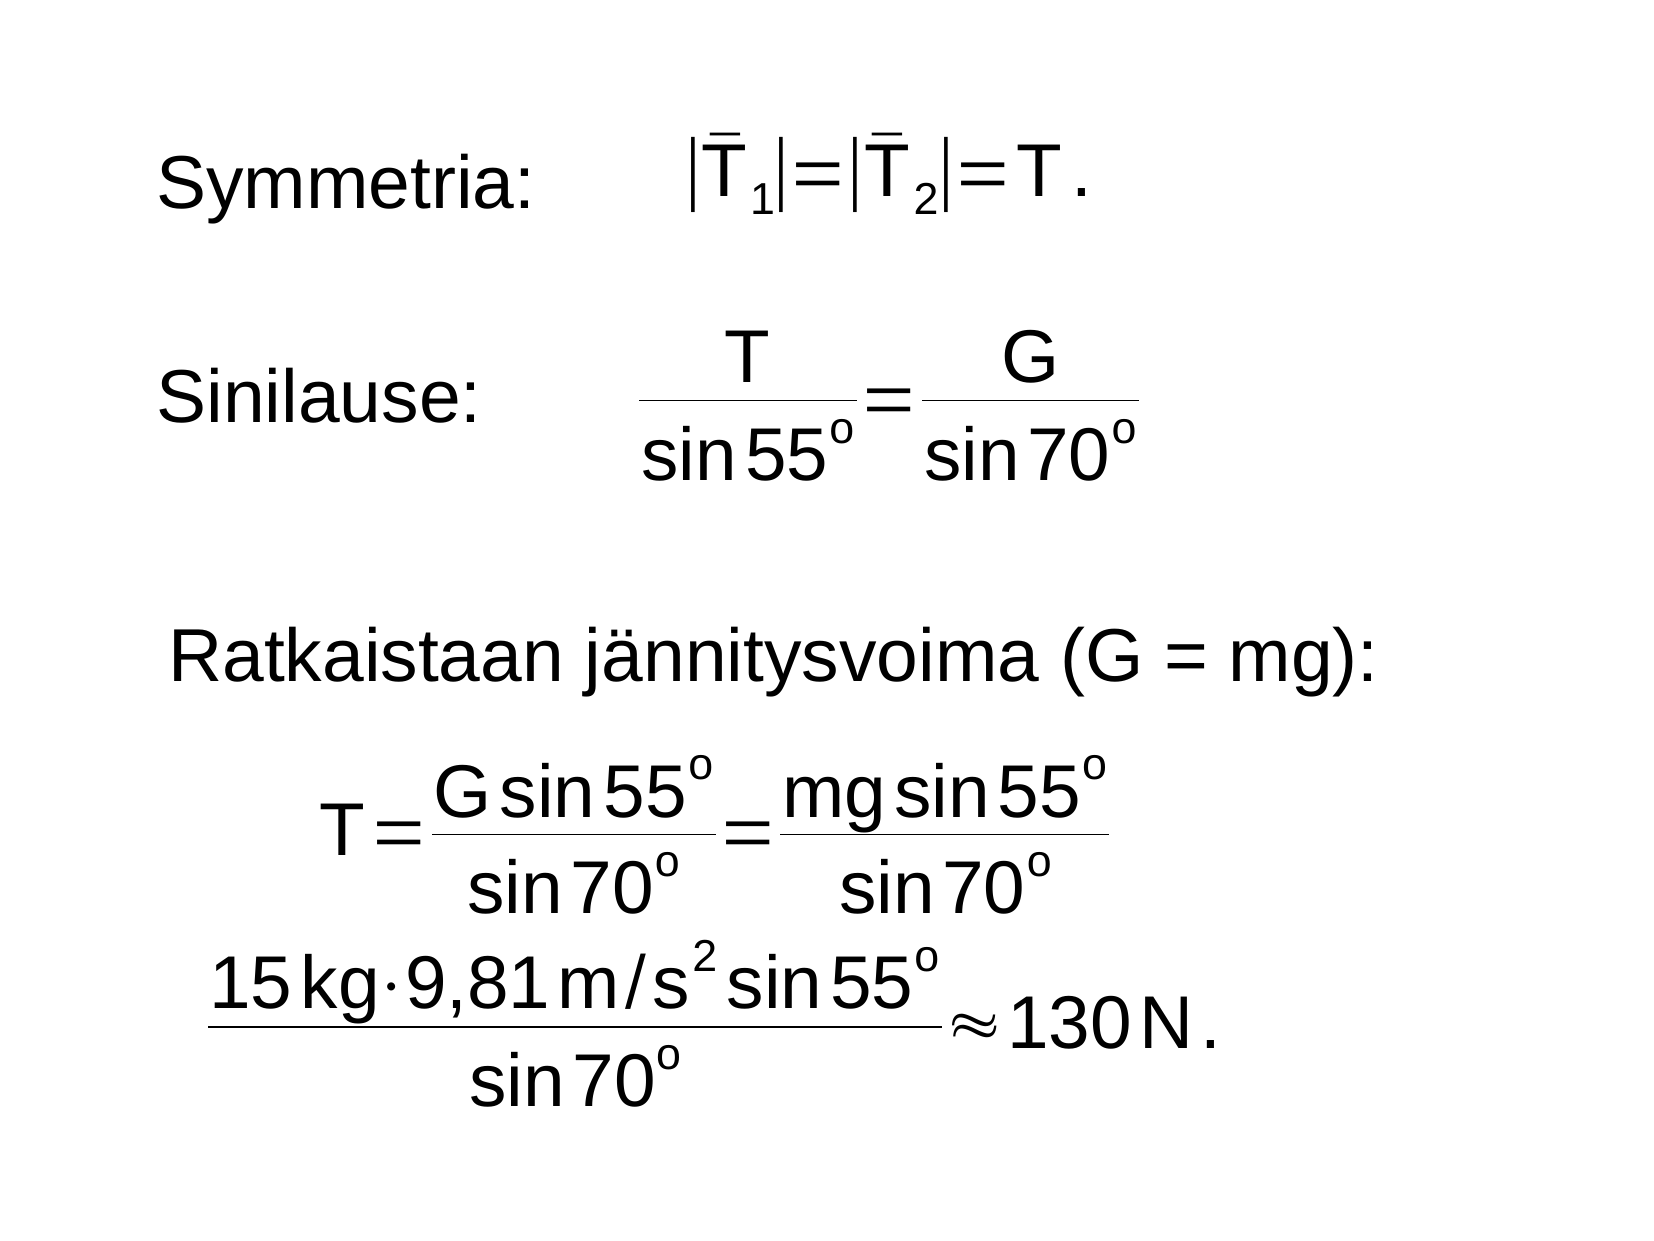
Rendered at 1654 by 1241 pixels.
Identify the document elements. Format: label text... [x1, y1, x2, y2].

text_box Symmetria: [141, 129, 1016, 233]
text_box Sinilause: [141, 342, 768, 530]
text_box Ratkaistaan jännitysvoima (G = mg): [153, 602, 1395, 832]
chart [631, 315, 1146, 497]
chart [671, 129, 1099, 225]
chart [200, 738, 1228, 1123]
